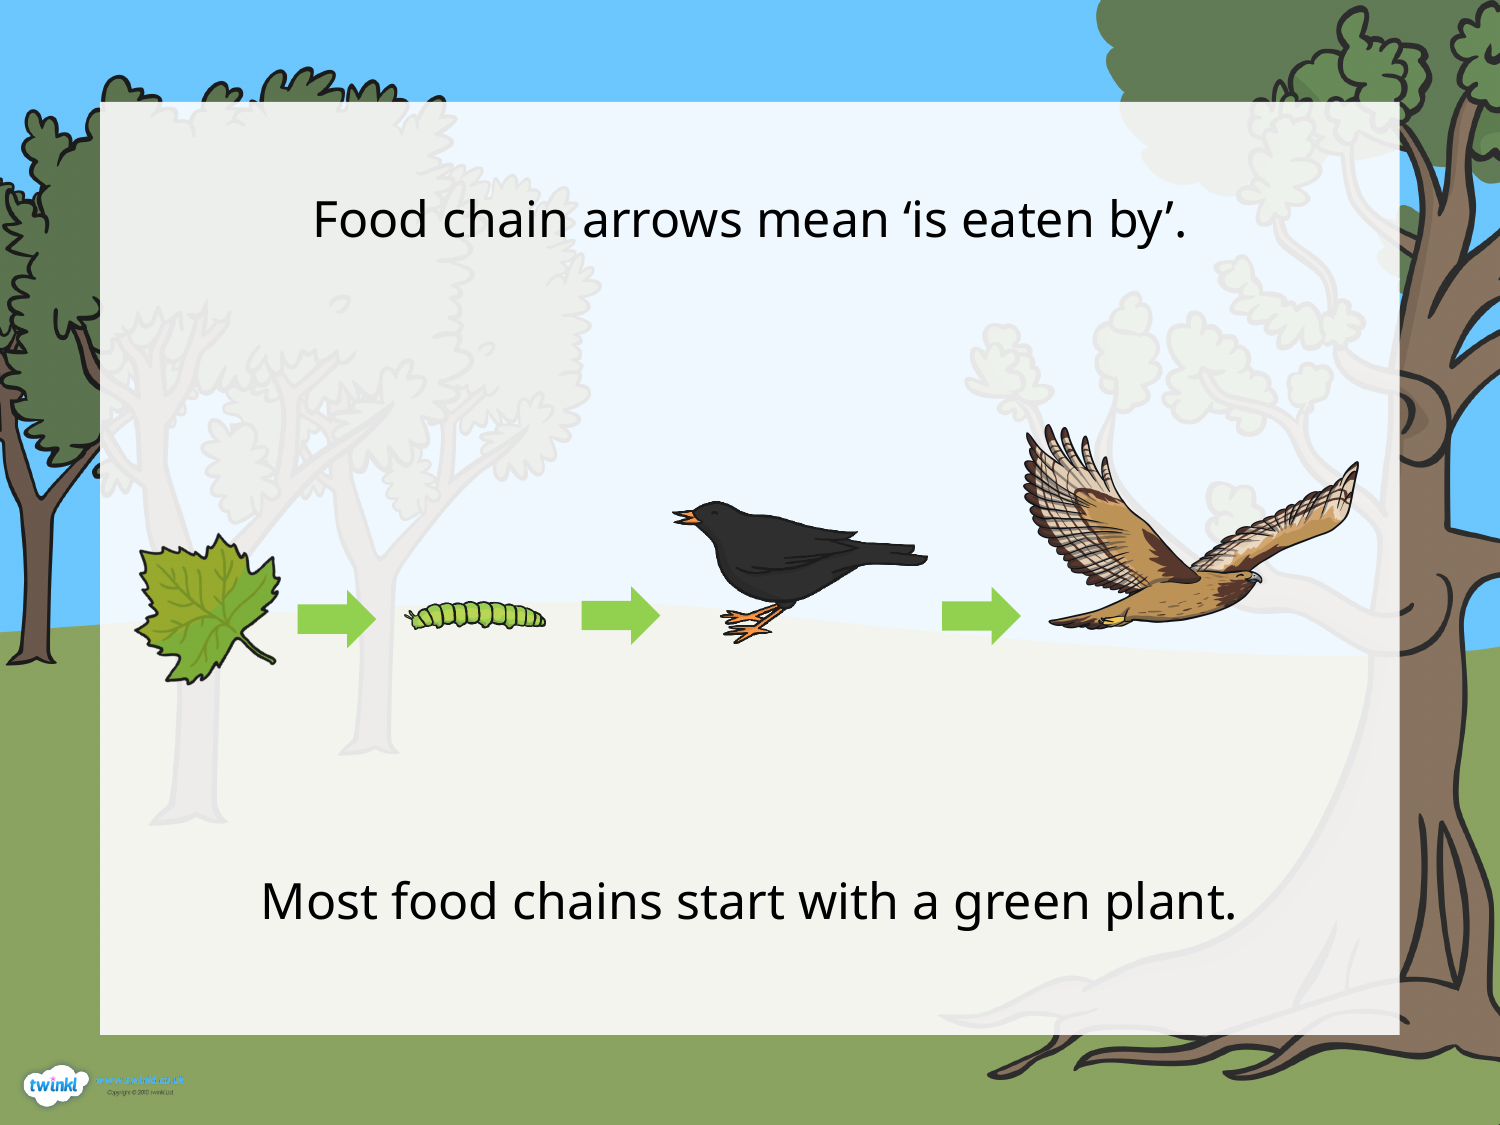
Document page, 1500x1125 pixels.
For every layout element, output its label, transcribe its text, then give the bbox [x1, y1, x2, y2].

text_box Most food chains start with a green plant. [207, 861, 1294, 998]
picture [672, 501, 928, 644]
text_box [100, 102, 1400, 1035]
picture [404, 601, 546, 630]
picture [17, 1058, 184, 1113]
picture [85, 487, 328, 728]
text_box Food chain arrows mean ‘is eaten by’. [207, 180, 1294, 257]
picture [1023, 424, 1359, 630]
